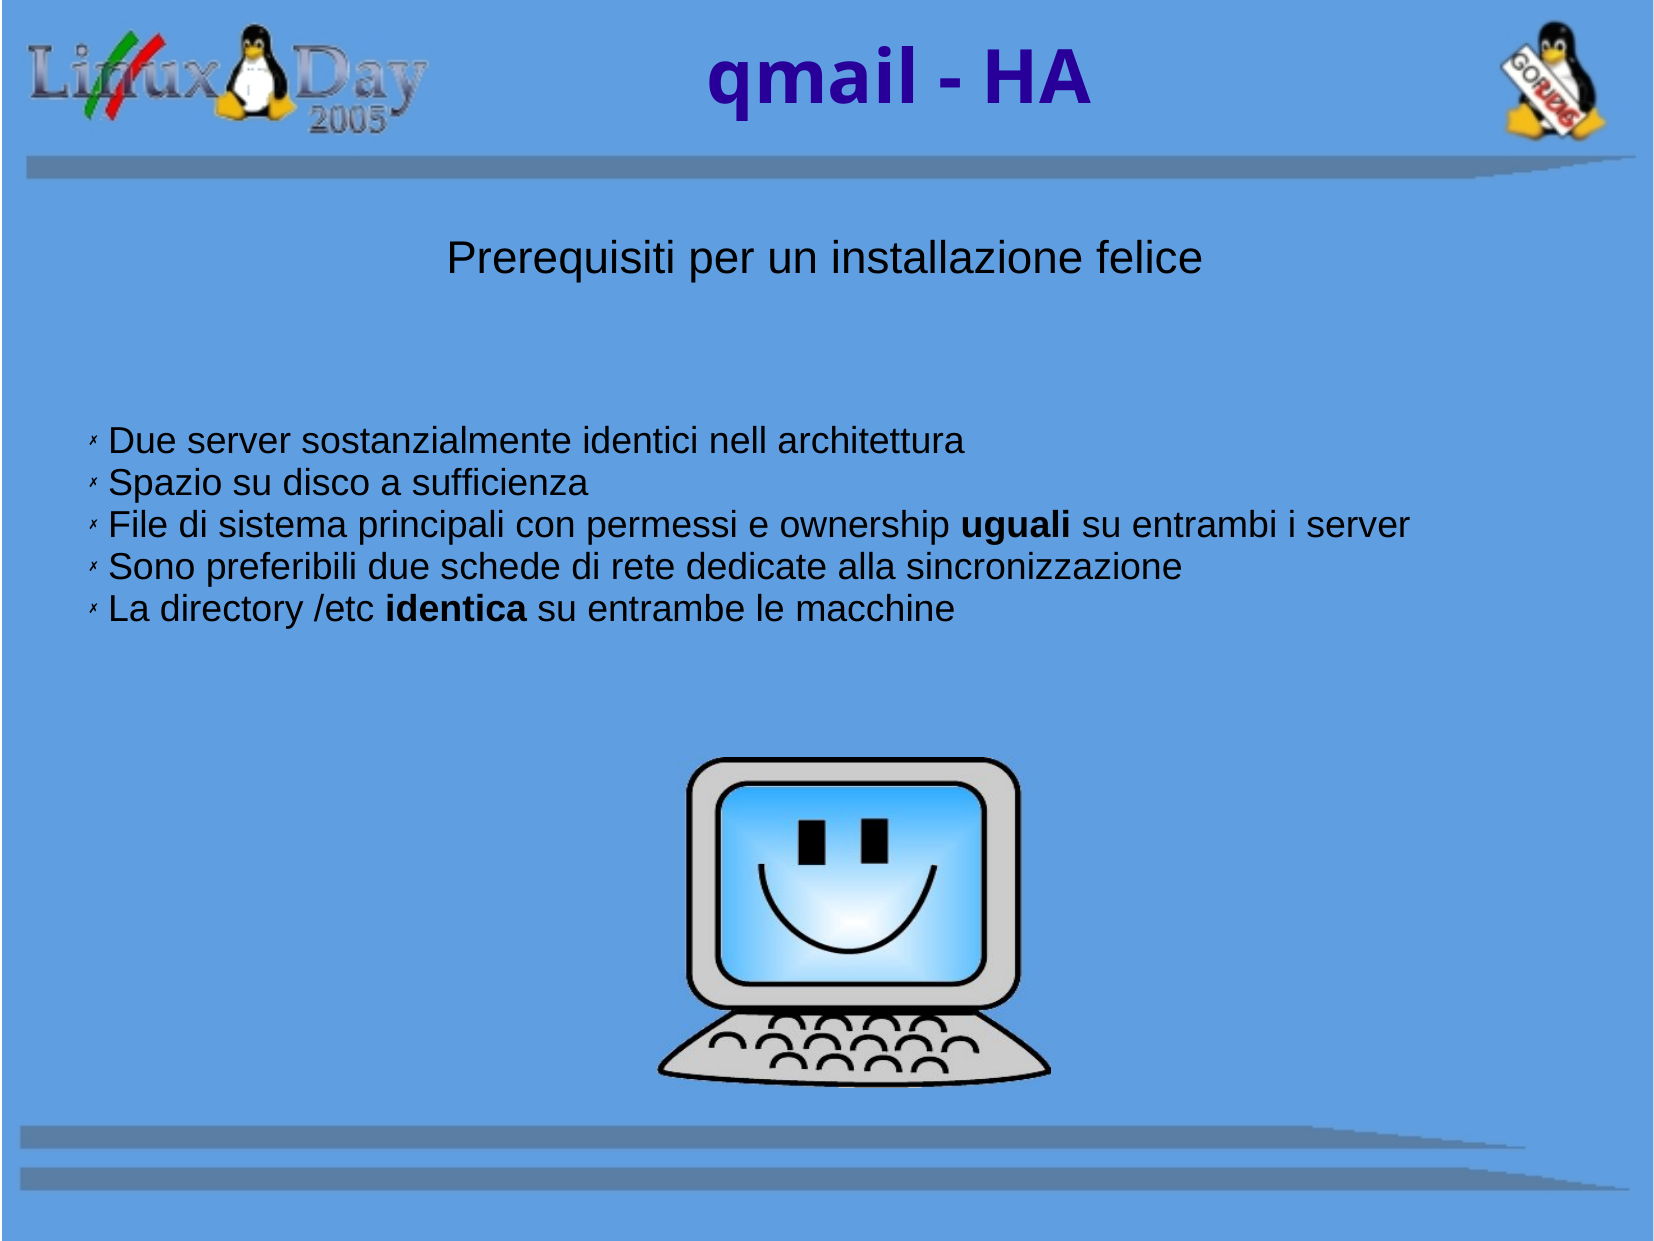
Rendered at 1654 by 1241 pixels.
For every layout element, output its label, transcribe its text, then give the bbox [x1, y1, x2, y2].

text_box Prerequisiti per un installazione felice [37, 225, 1613, 292]
text_box qmail - HA [691, 16, 1180, 136]
text_box Due server sostanzialmente identici nell architettura Spazio su disco a sufficienza File di sistema principali con permessi e ownership uguali su entrambi i server Sono preferibili due schede di rete dedicate alla sincronizzazione La directory /etc identica su entrambe le macchine [75, 412, 1576, 638]
picture [2, 0, 1654, 1241]
